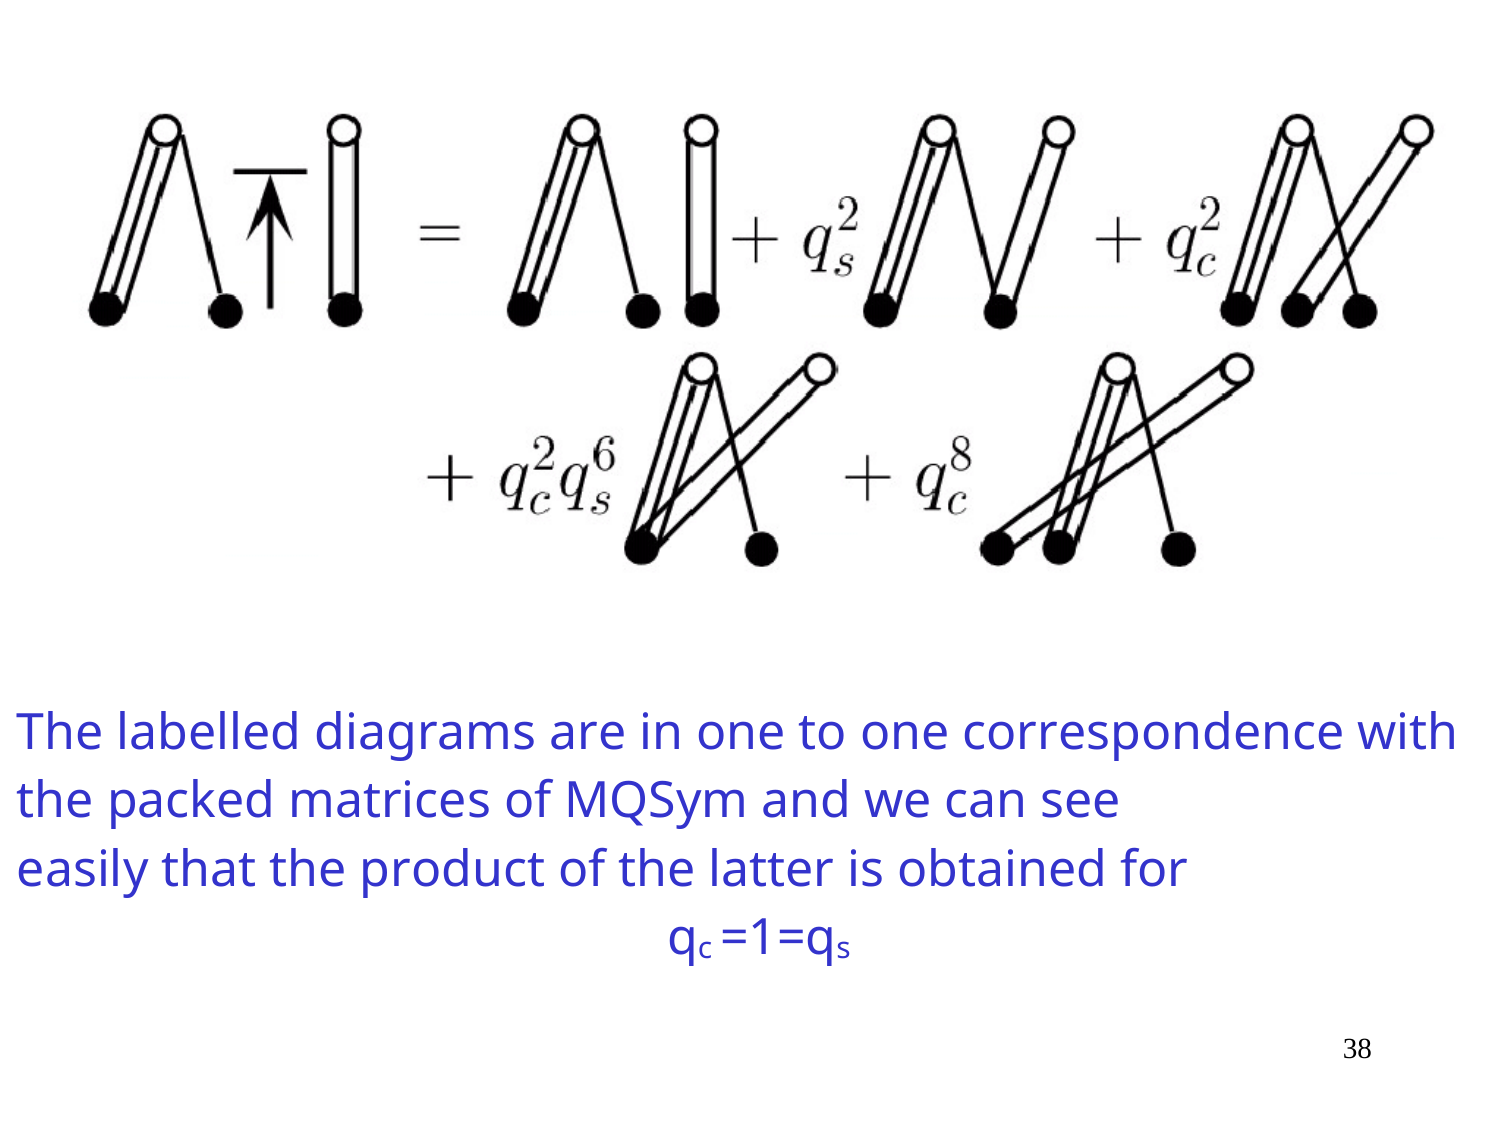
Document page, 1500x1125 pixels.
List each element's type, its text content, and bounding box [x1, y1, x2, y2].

picture [3, 6, 1500, 625]
text_box The labelled diagrams are in one to one correspondence with the packed matrices of MQSym and we can see easily that the product of the latter is obtained for qc =1=qs [2, 688, 1500, 1005]
